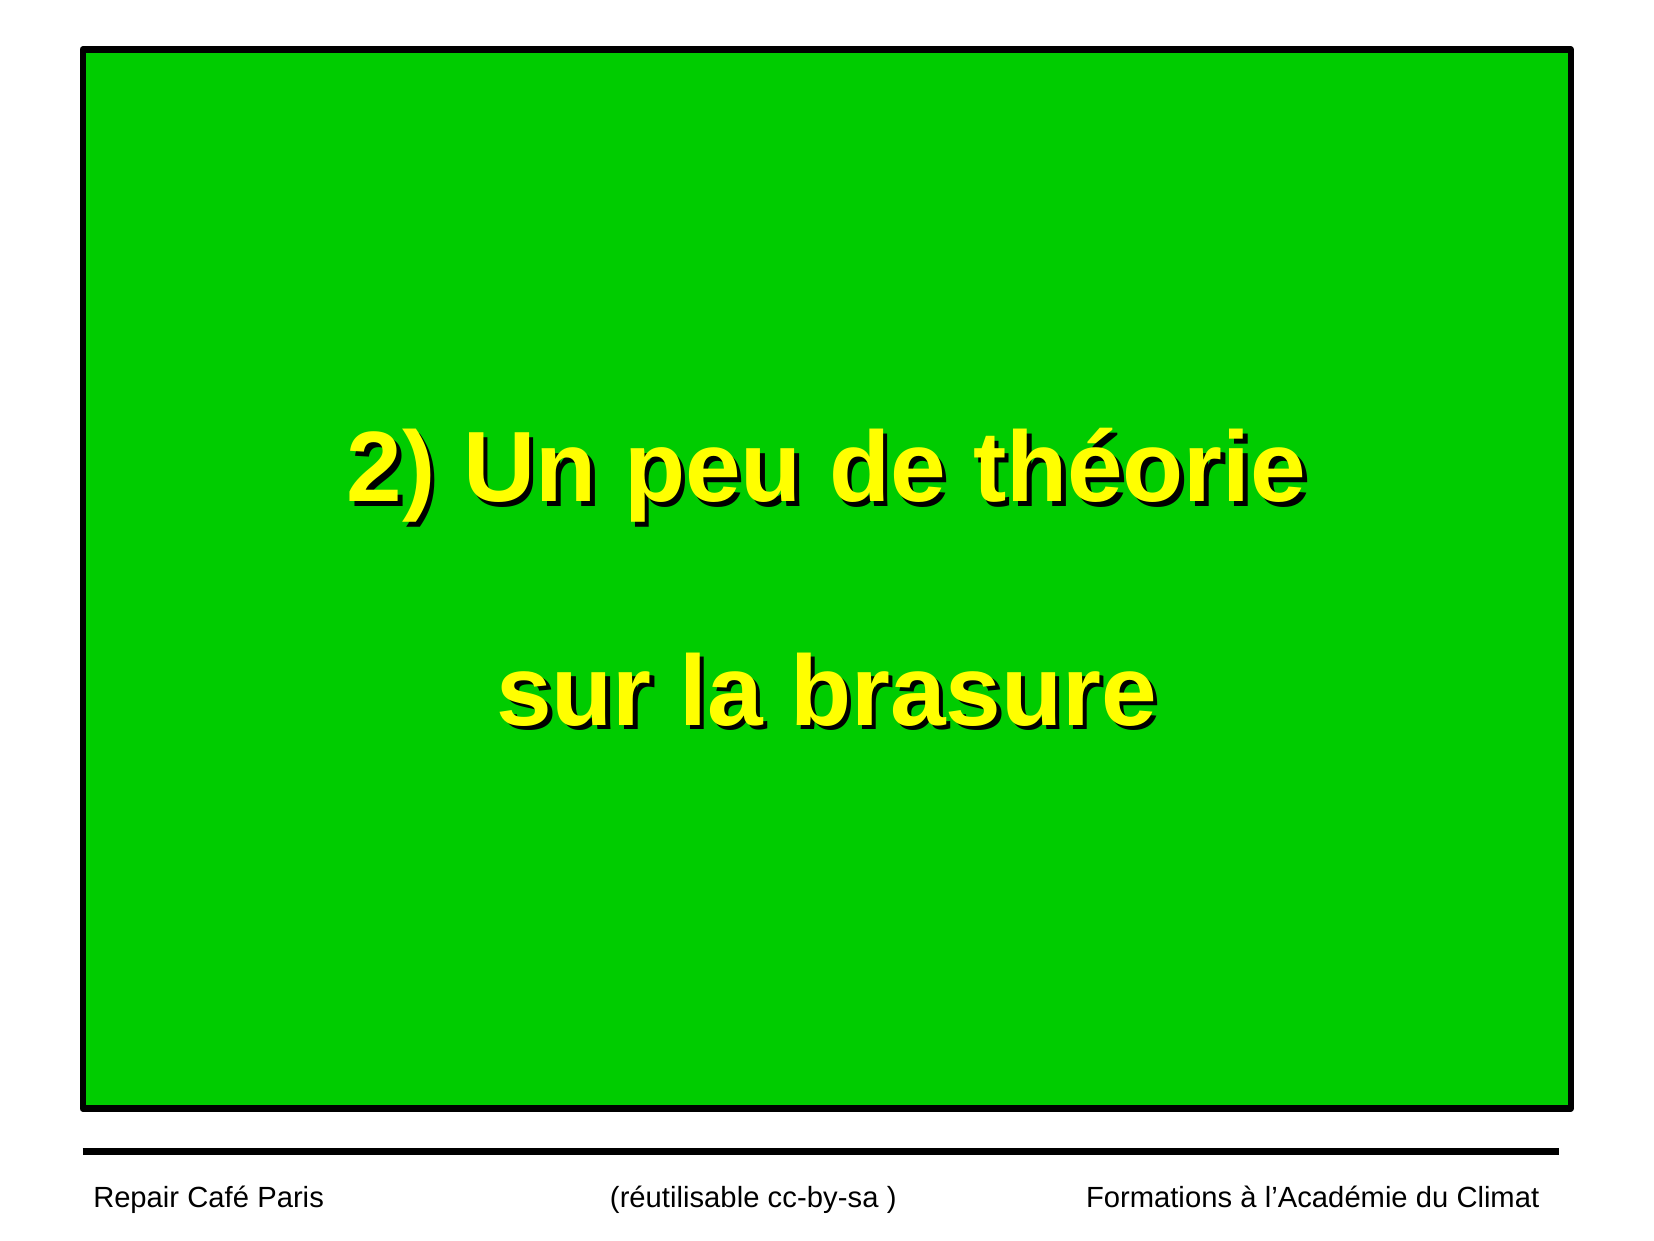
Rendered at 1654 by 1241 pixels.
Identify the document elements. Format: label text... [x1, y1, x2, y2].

subtitle 2) Un peu de théorie sur la brasure [82, 49, 1571, 1109]
